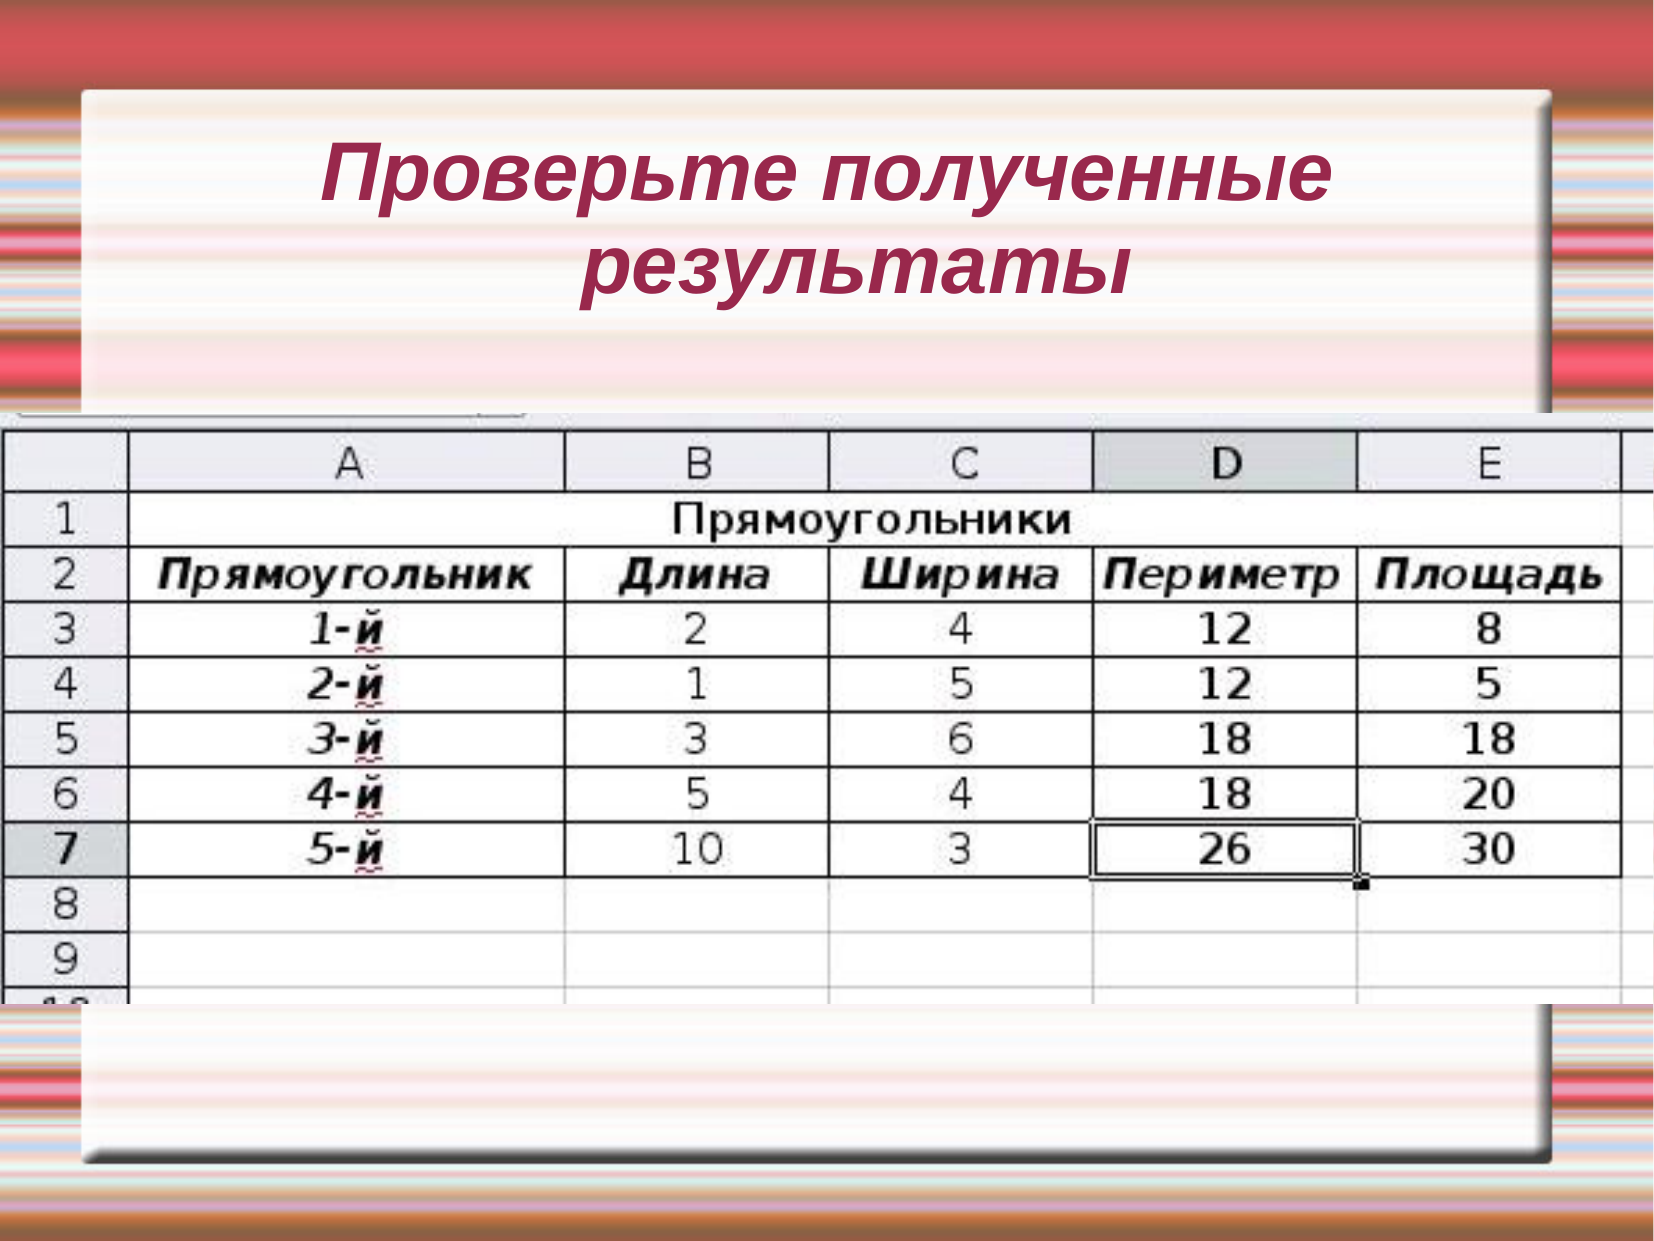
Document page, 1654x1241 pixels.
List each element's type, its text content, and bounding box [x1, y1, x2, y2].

picture [0, 0, 1654, 1241]
title Проверьте полученные результаты [121, 121, 1534, 316]
